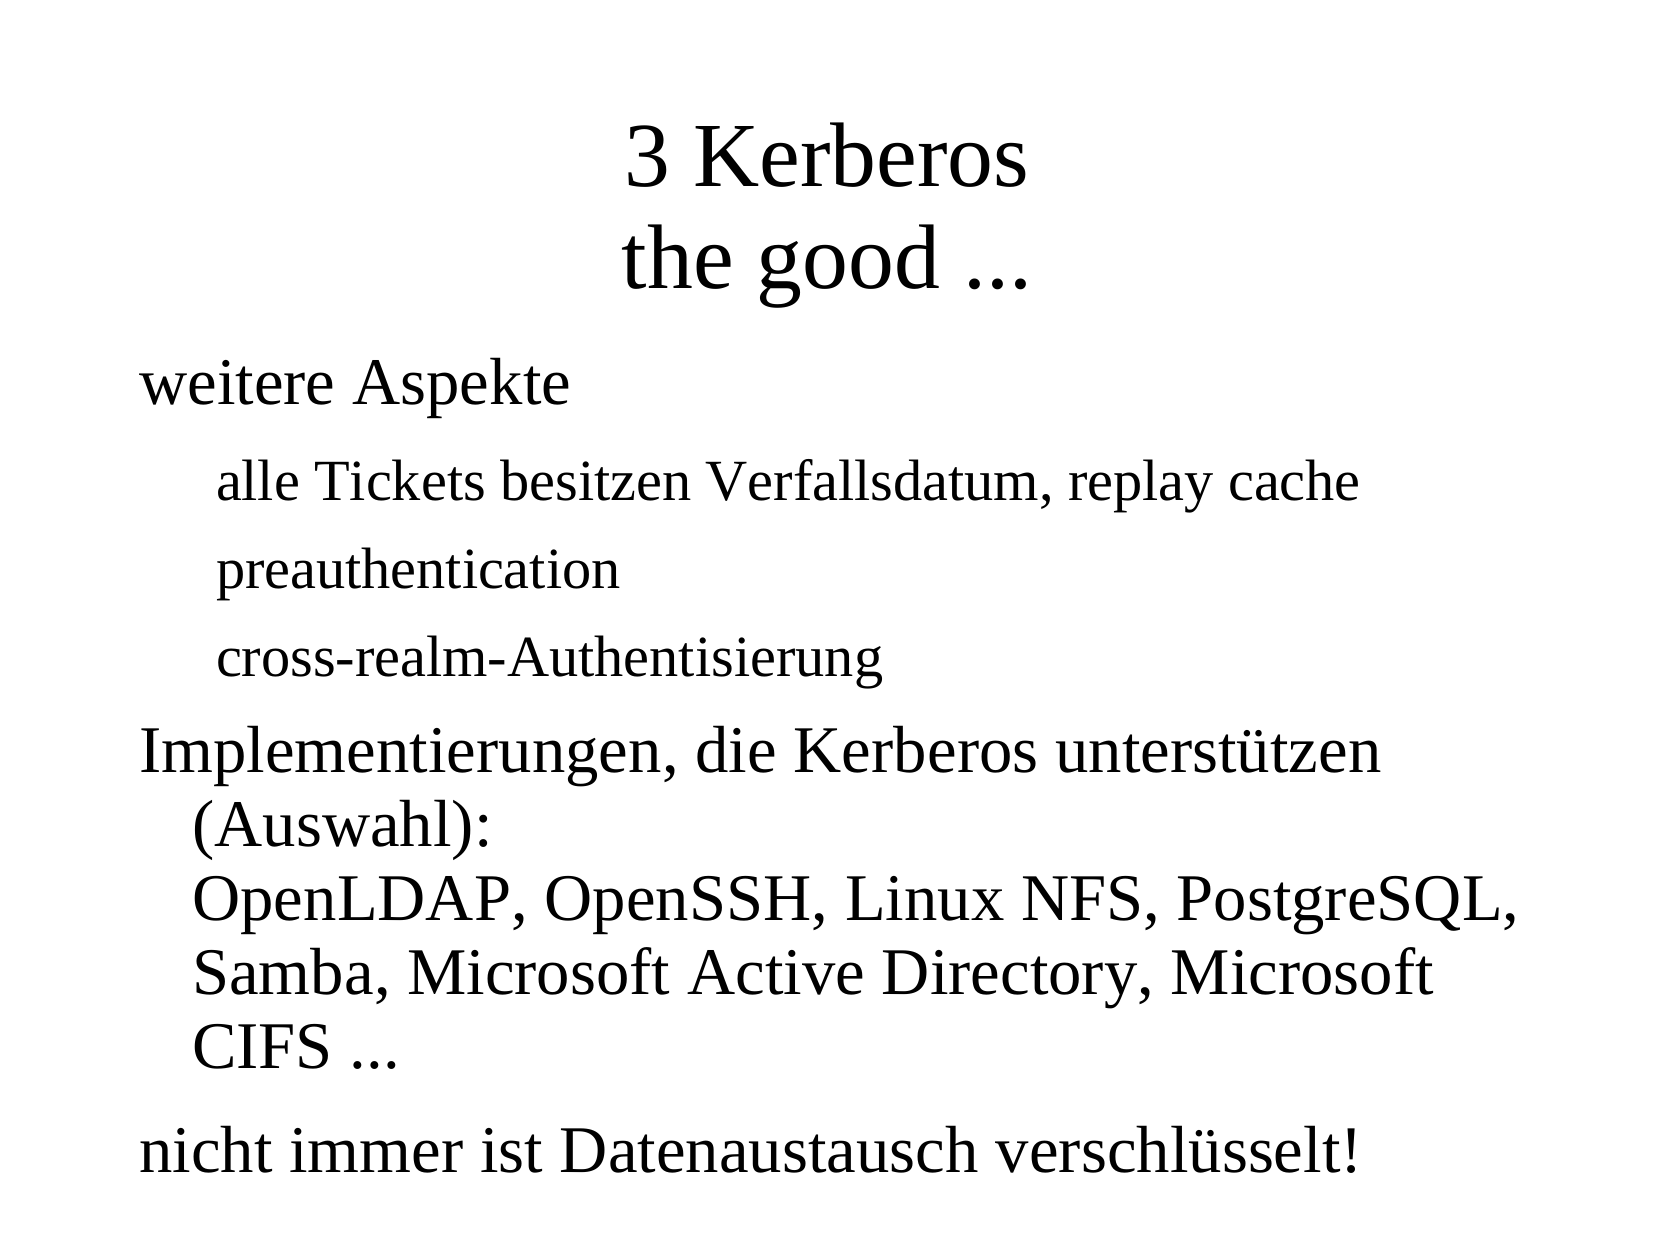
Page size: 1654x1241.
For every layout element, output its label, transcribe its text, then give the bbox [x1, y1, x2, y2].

title 3 Kerberos the good ... [121, 102, 1534, 311]
list weitere Aspekte alle Tickets besitzen Verfallsdatum, replay cache preauthentication cross-realm-Authentisierung Implementierungen, die Kerberos unterstützen (Auswahl): OpenLDAP, OpenSSH, Linux NFS, PostgreSQL, Samba, Microsoft Active Directory, Microsoft CIFS ... nicht immer ist Datenaustausch verschlüsselt! [121, 344, 1534, 1187]
